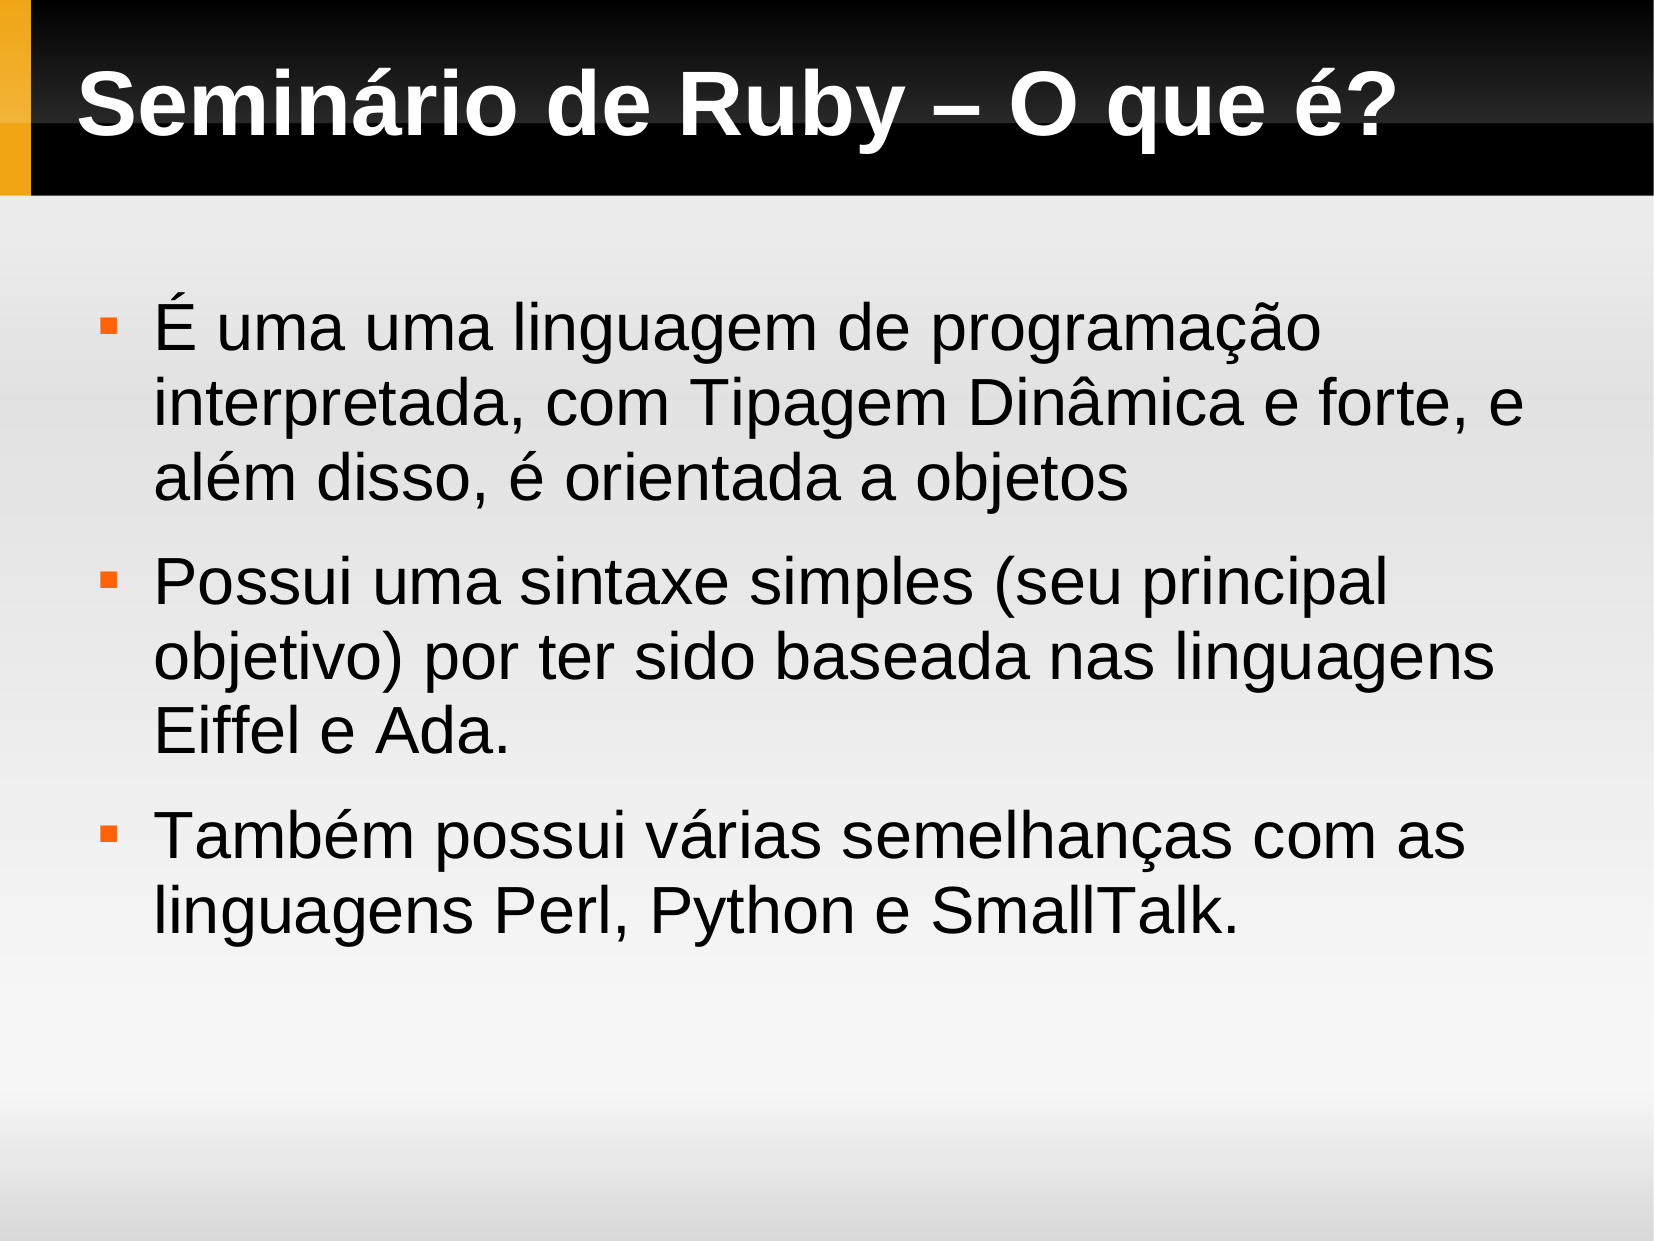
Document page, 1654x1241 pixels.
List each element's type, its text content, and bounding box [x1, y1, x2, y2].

list É uma uma linguagem de programação interpretada, com Tipagem Dinâmica e forte, e além disso, é orientada a objetos Possui uma sintaxe simples (seu principal objetivo) por ter sido baseada nas linguagens Eiffel e Ada. Também possui várias semelhanças com as linguagens Perl, Python e SmallTalk. [82, 290, 1571, 1094]
title Seminário de Ruby – O que é? [76, 7, 1565, 200]
picture [0, 0, 1654, 1241]
